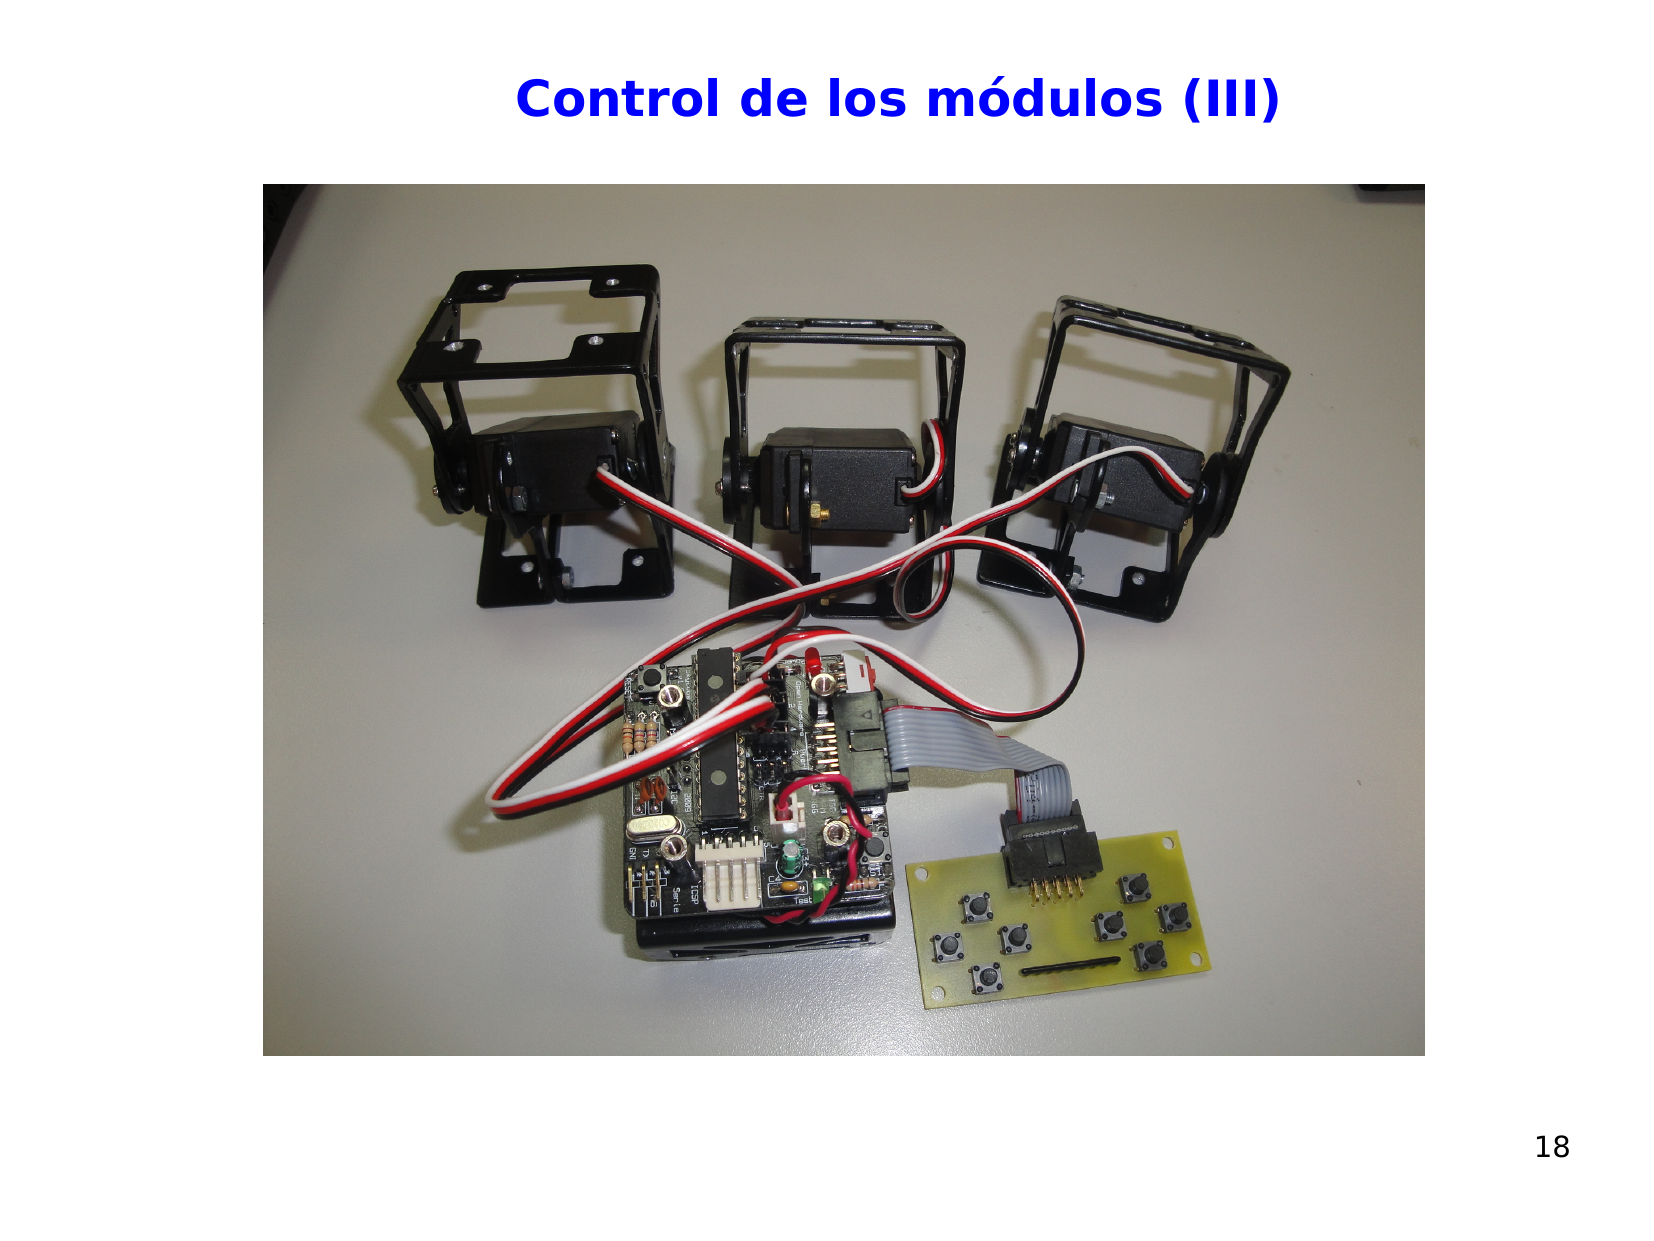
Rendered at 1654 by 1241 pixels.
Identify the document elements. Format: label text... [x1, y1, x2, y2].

text_box Control de los módulos (III) [500, 63, 1298, 137]
picture [263, 184, 1425, 1056]
